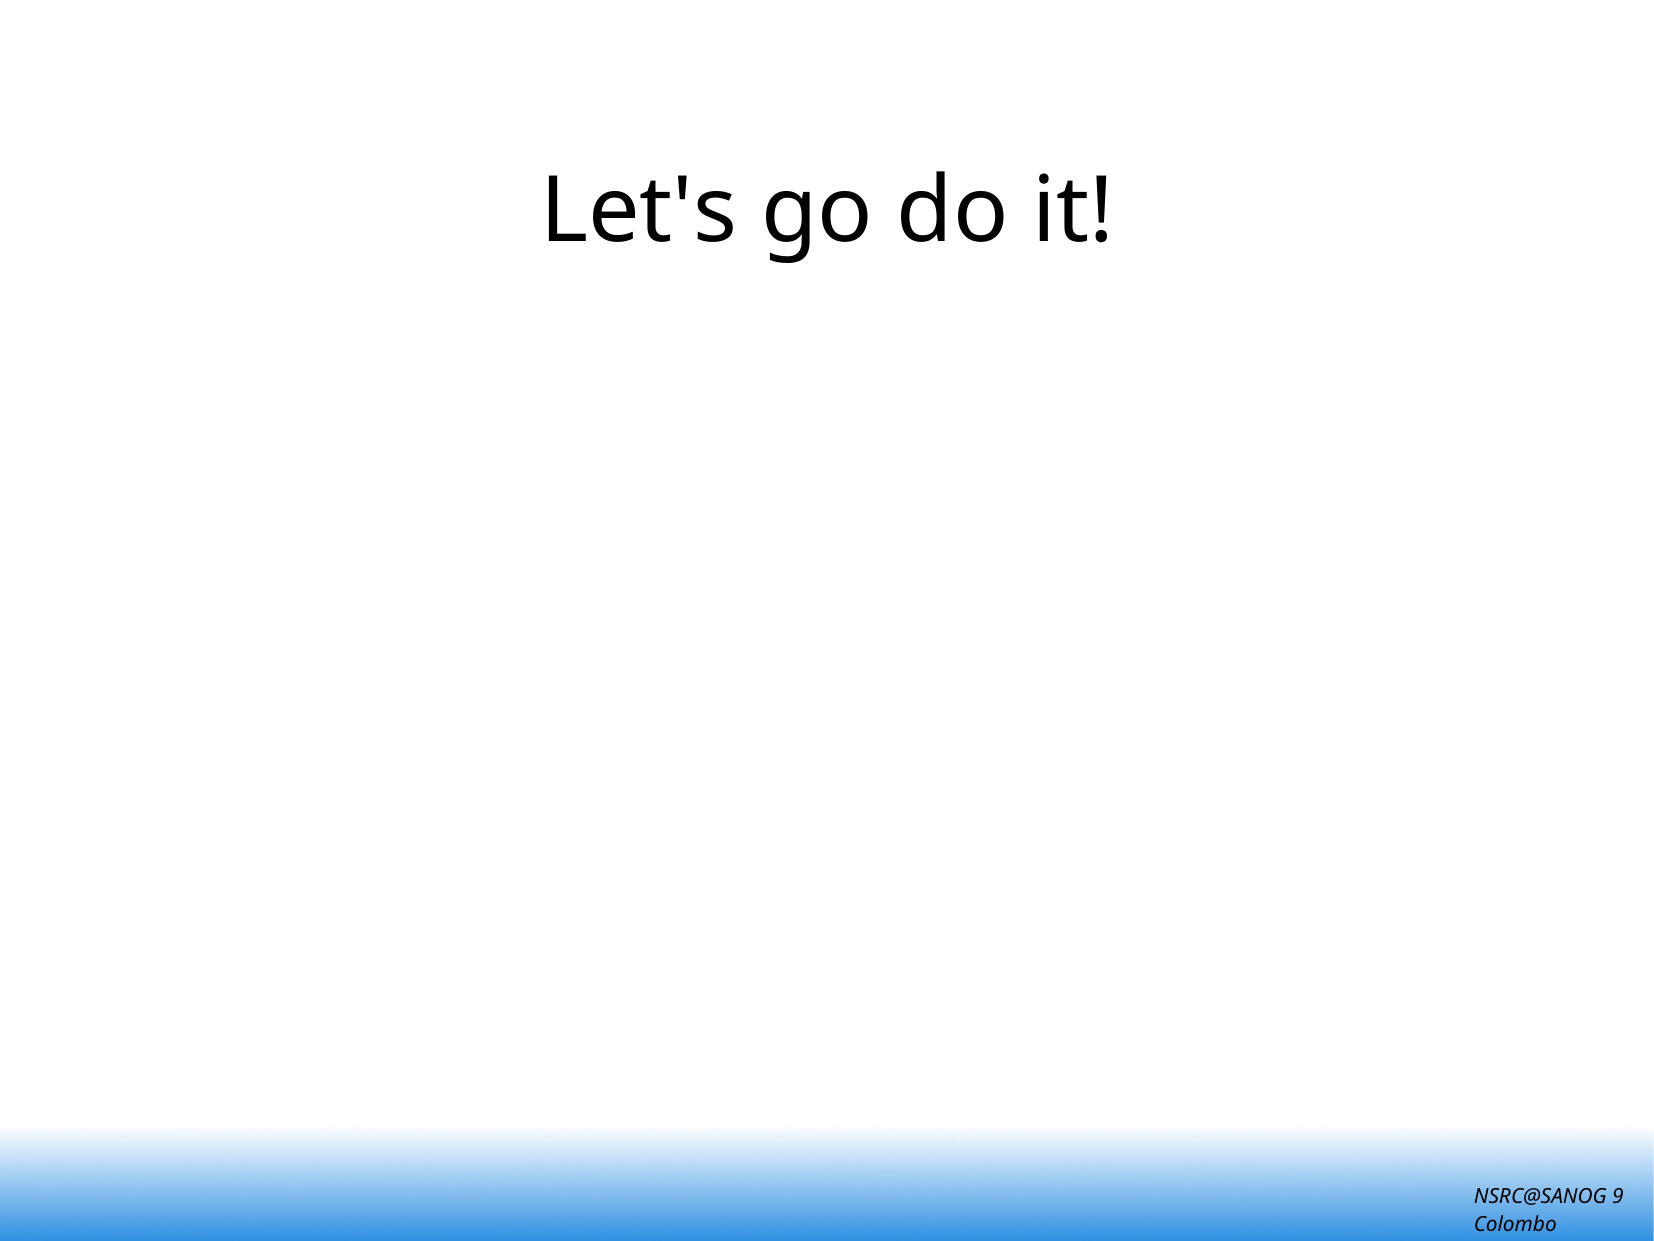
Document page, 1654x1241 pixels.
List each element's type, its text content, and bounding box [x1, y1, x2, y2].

title Let's go do it! [121, 102, 1534, 310]
picture [0, 1124, 1654, 1241]
